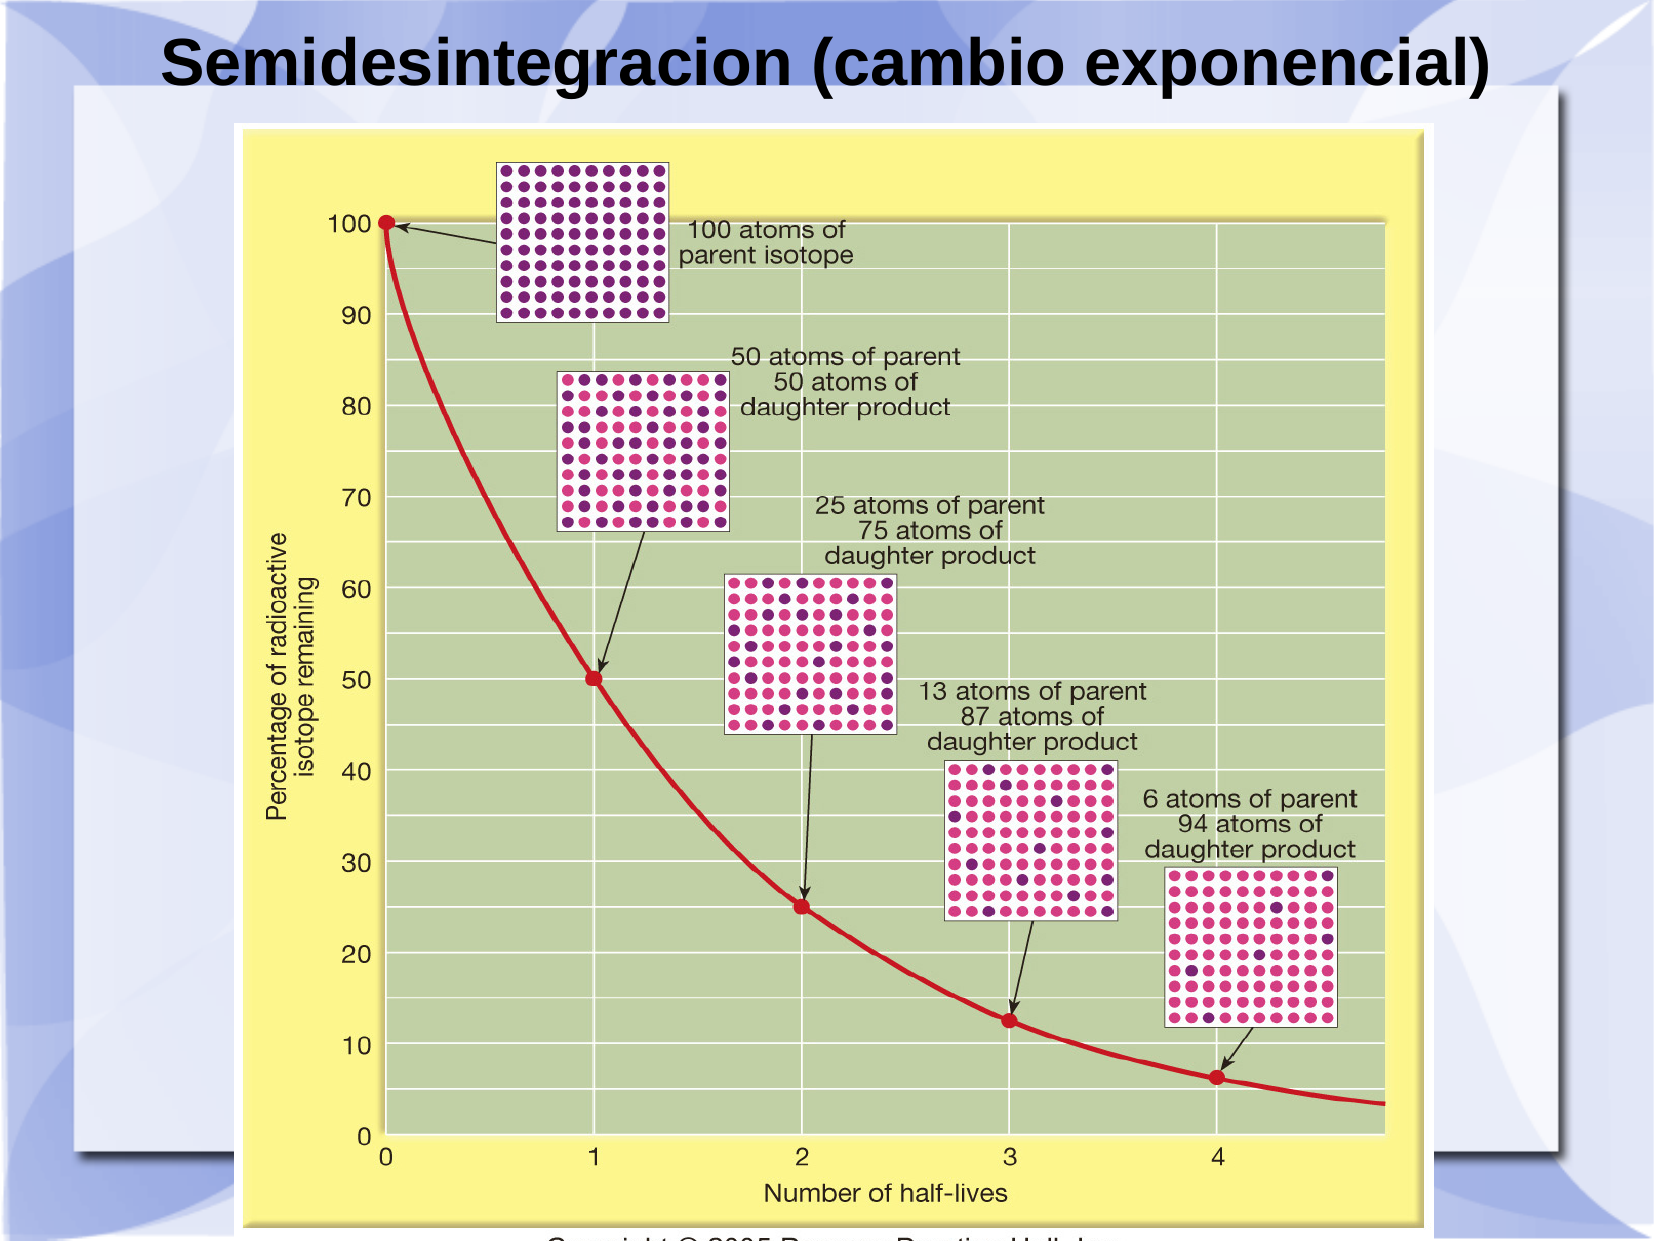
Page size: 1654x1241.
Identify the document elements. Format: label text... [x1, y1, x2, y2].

picture [0, 123, 1654, 1241]
title Semidesintegracion (cambio exponencial) [0, 0, 1654, 138]
